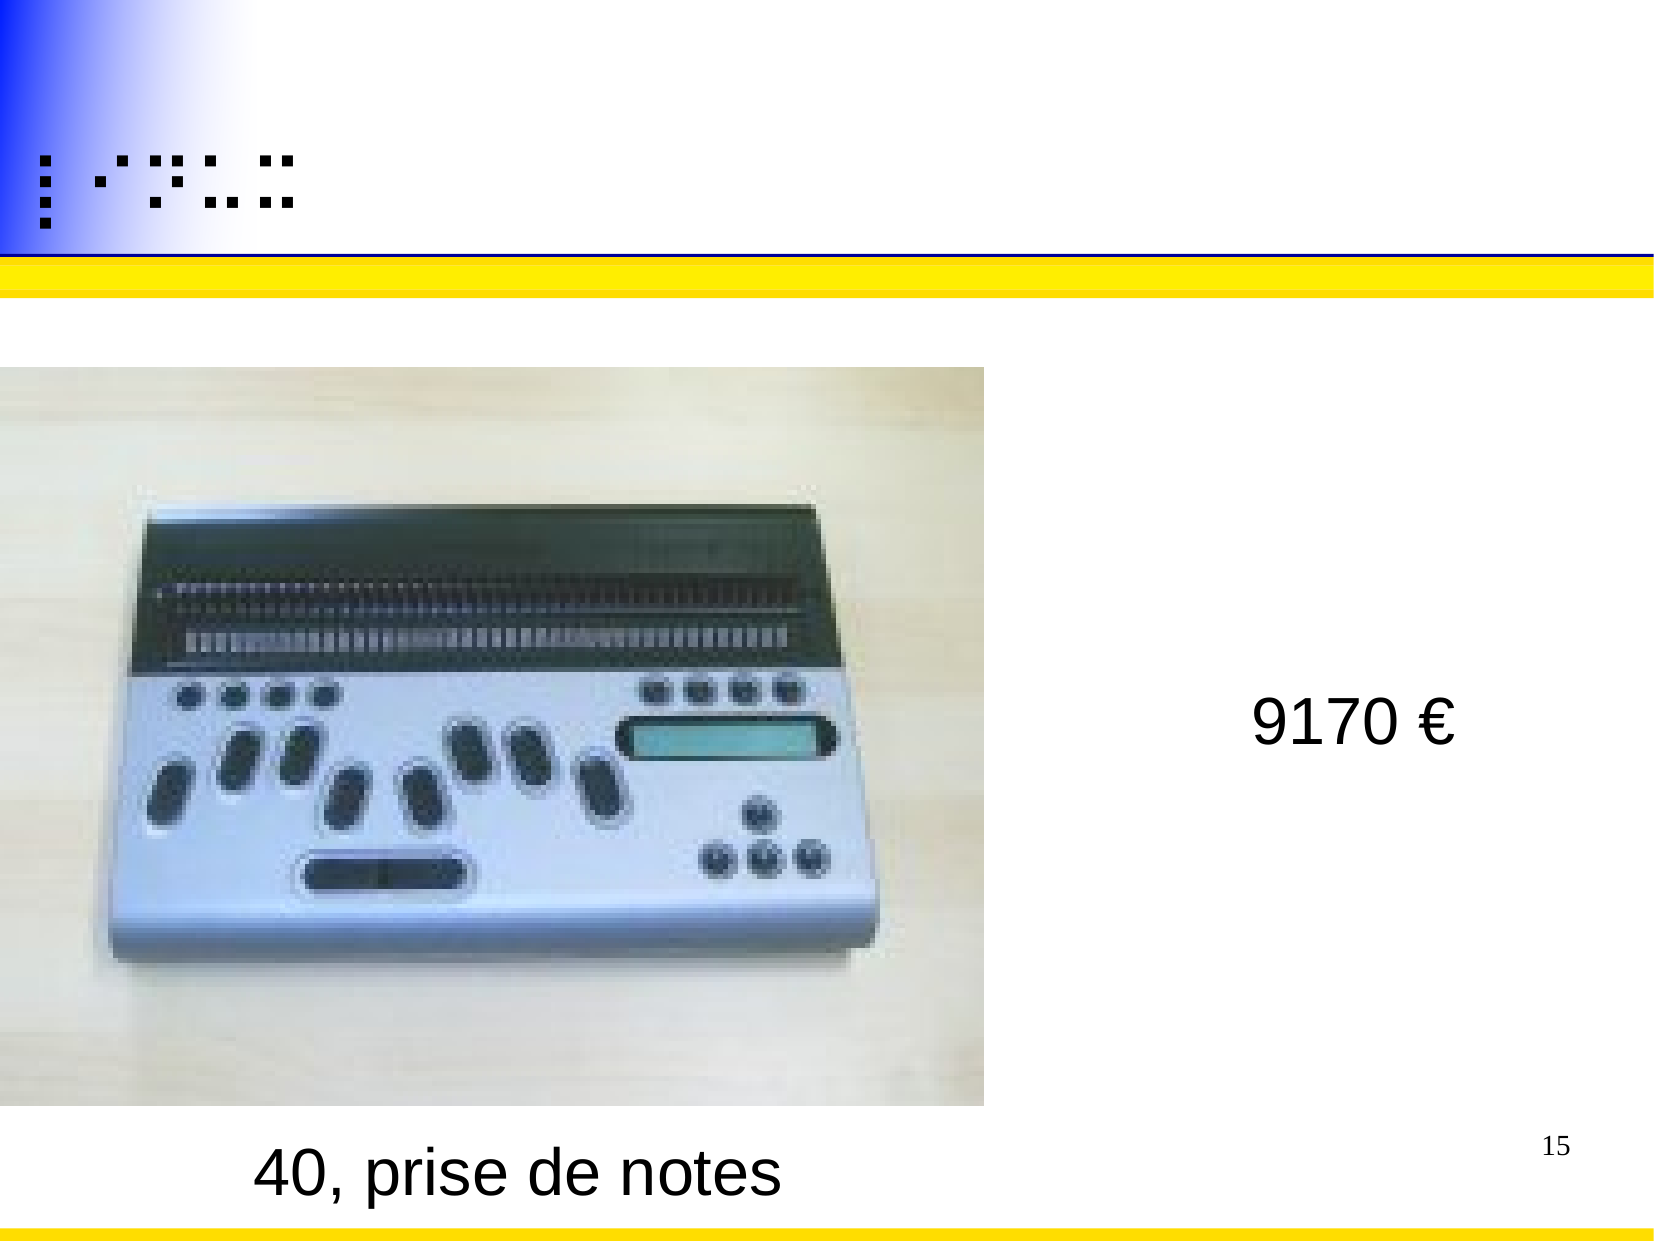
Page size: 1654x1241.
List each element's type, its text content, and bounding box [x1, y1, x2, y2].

text_box 9170 € [1237, 676, 1654, 766]
picture [0, 367, 984, 1106]
text_box 40, prise de notes [239, 1128, 1040, 1218]
